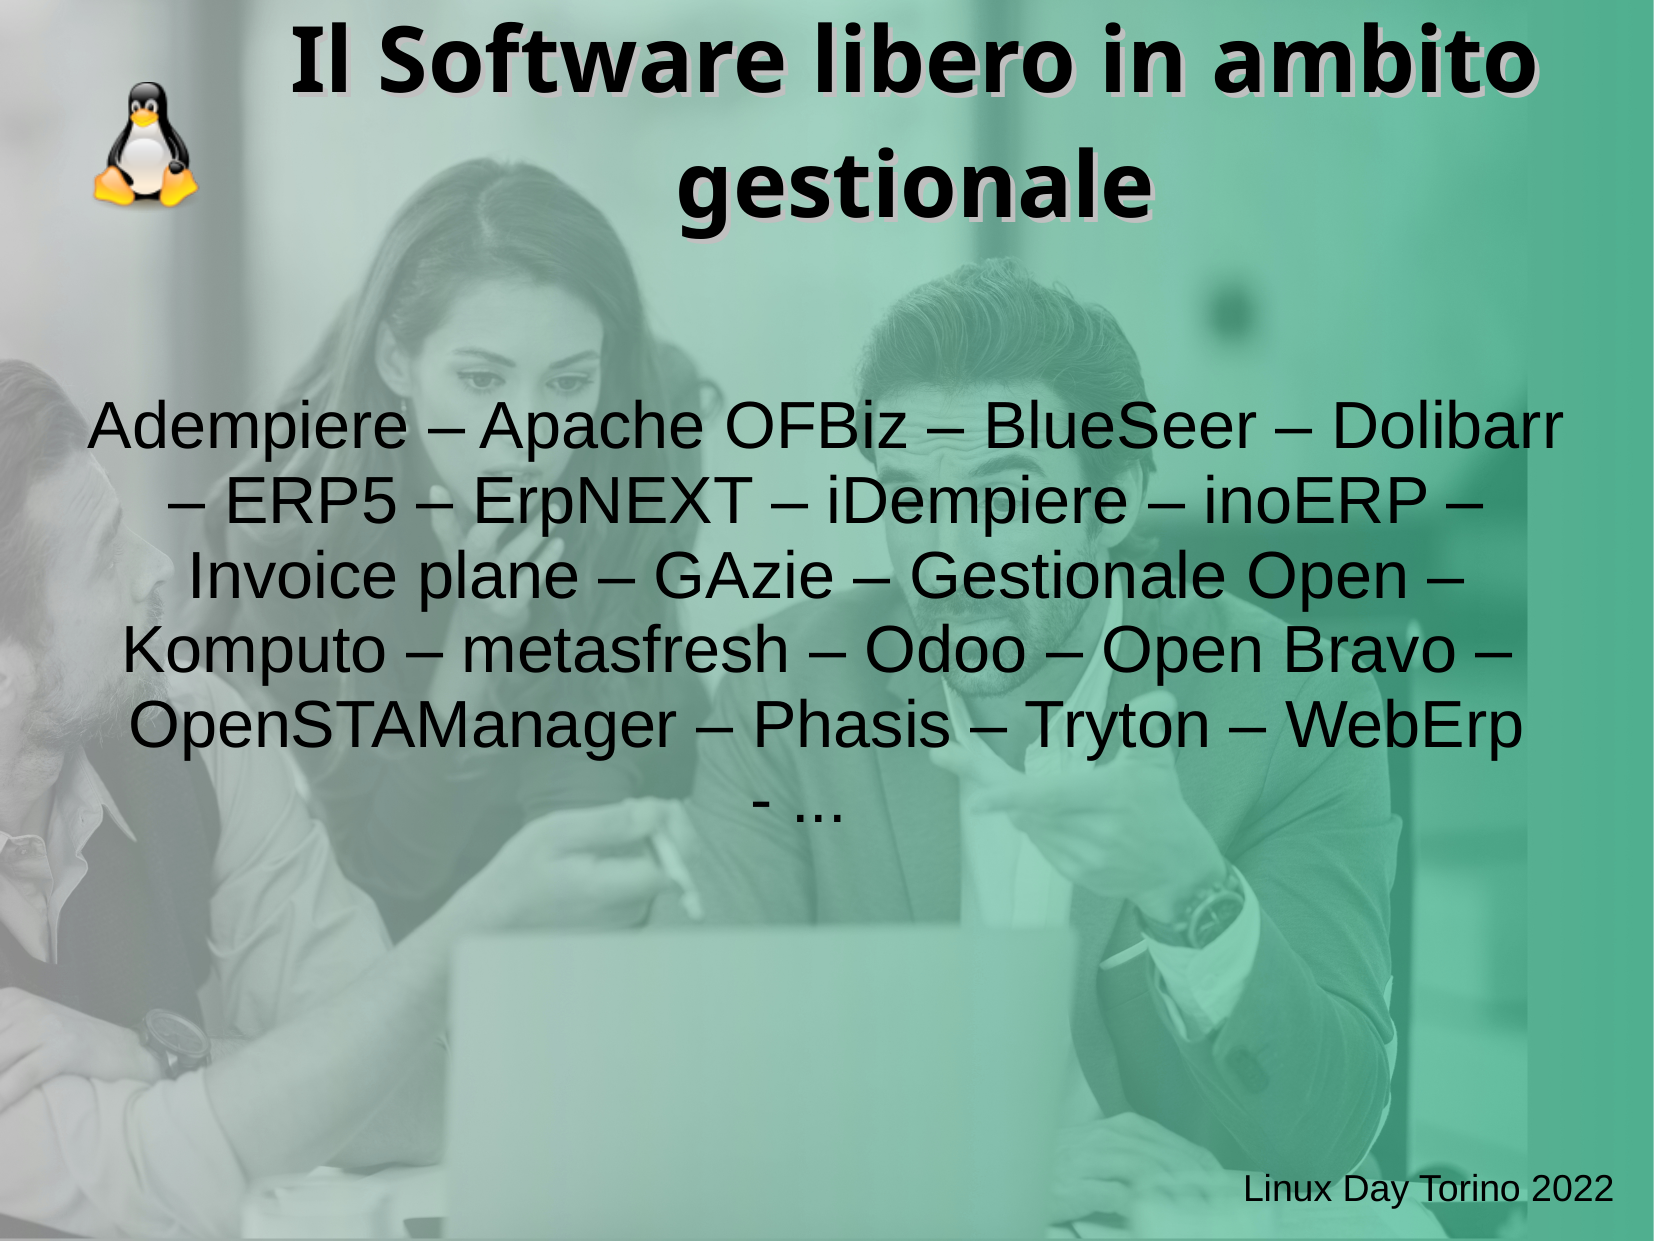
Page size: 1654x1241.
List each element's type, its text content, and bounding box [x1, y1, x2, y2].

subtitle Adempiere – Apache OFBiz – BlueSeer – Dolibarr – ERP5 – ErpNEXT – iDempiere – inoERP – Invoice plane – GAzie – Gestionale Open – Komputo – metasfresh – Odoo – Open Bravo – OpenSTAManager – Phasis – Tryton – WebErp - ... [82, 290, 1571, 1010]
text_box Linux Day Torino 2022 [1228, 1159, 1630, 1217]
title Il Software libero in ambito gestionale [259, 17, 1571, 222]
picture [0, 0, 1654, 1241]
